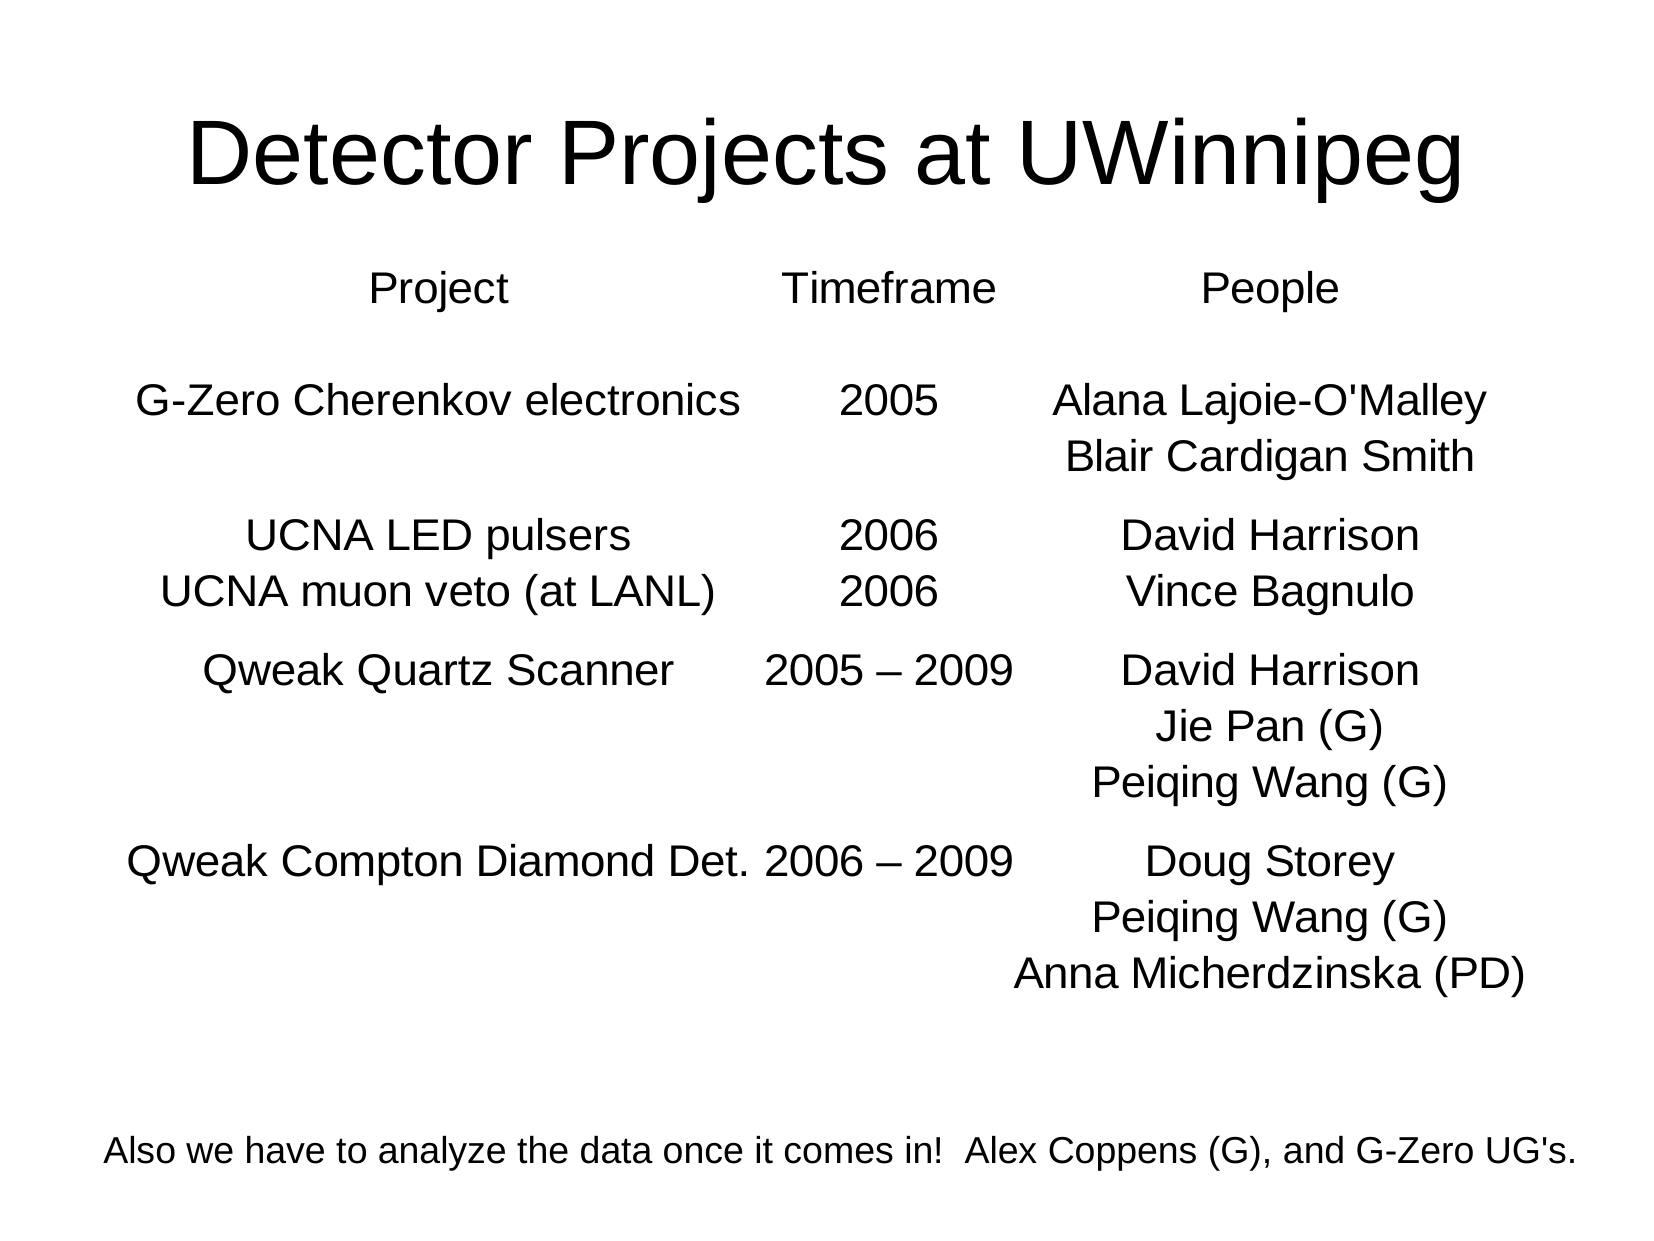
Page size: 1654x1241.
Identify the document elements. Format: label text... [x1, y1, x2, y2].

chart [113, 262, 1529, 1063]
title Detector Projects at UWinnipeg [82, 49, 1571, 257]
text_box Also we have to analyze the data once it comes in! Alex Coppens (G), and G-Zero UG's. [88, 1122, 1594, 1184]
